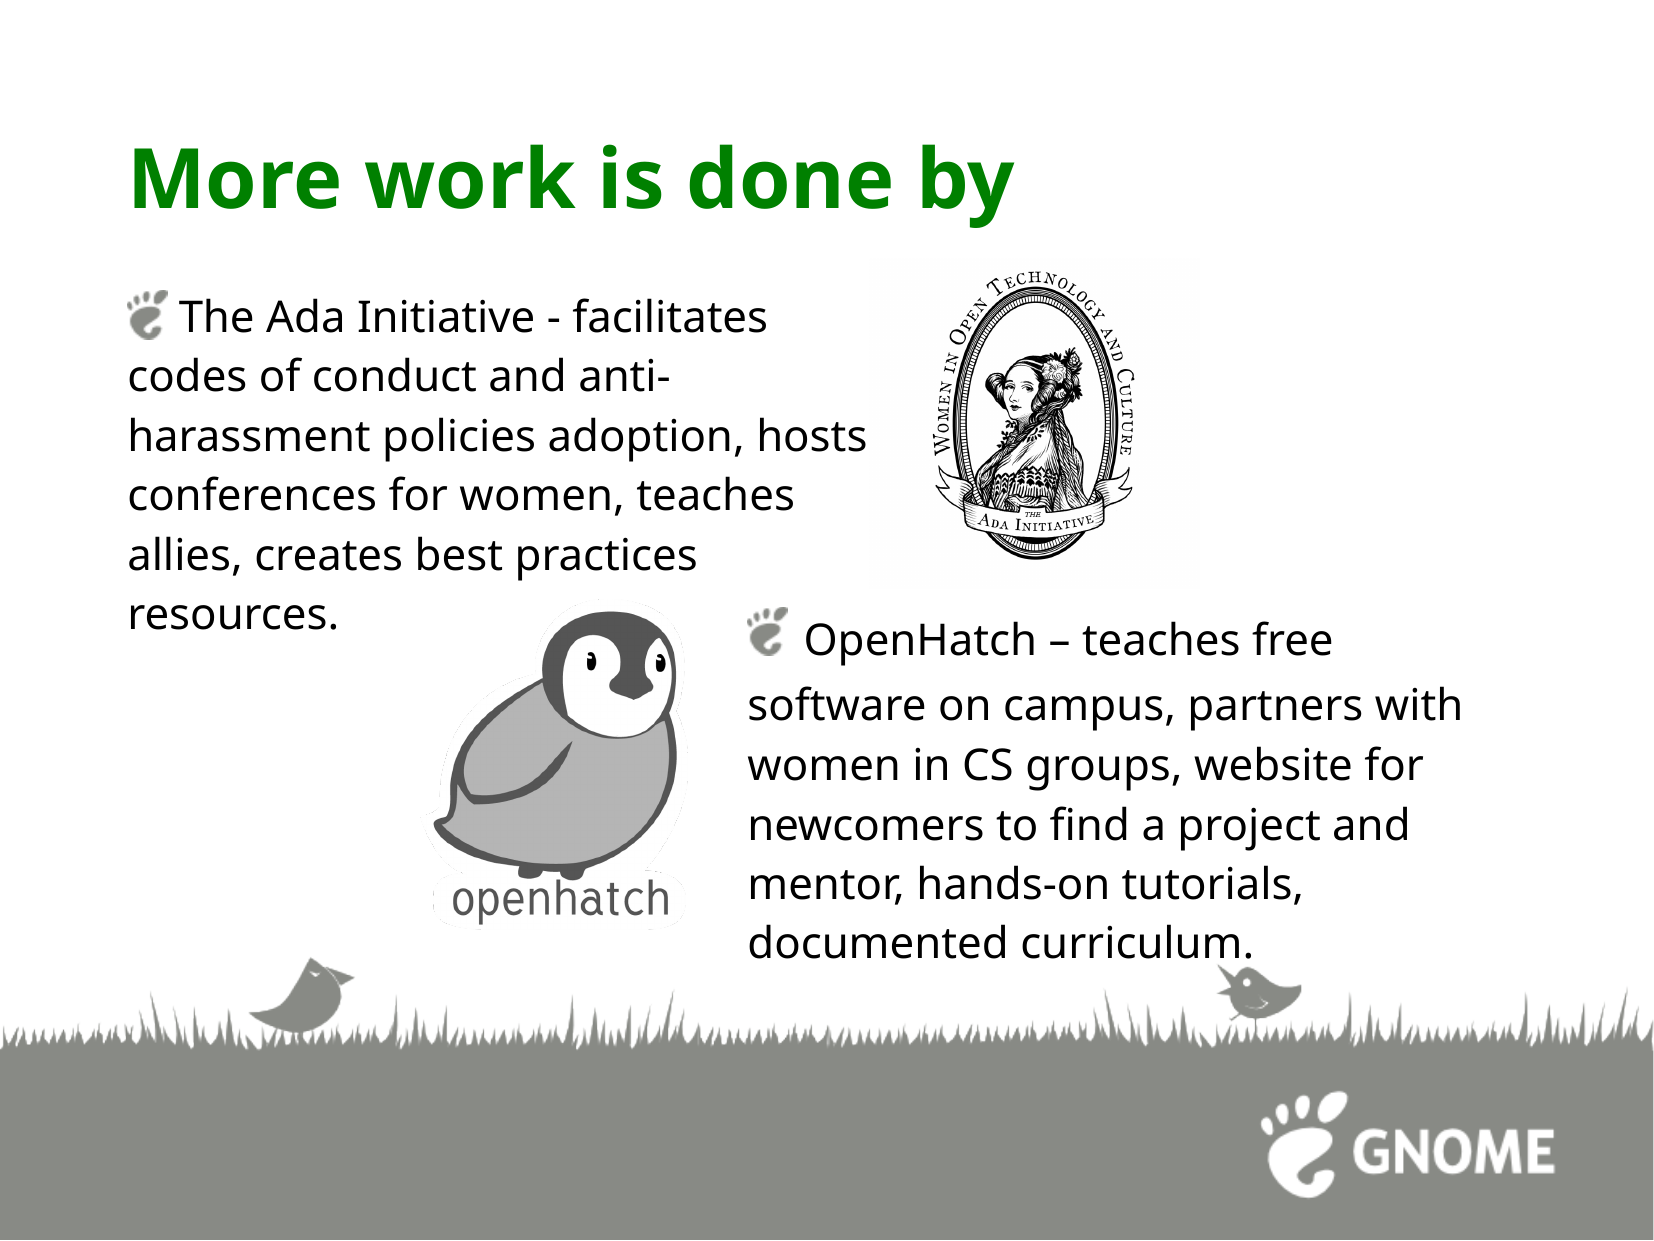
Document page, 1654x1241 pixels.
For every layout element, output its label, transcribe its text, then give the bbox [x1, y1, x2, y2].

text_box The Ada Initiative - facilitates codes of conduct and anti-harassment policies adoption, hosts conferences for women, teaches allies, creates best practices resources. [112, 277, 869, 676]
picture [0, 0, 1654, 1241]
text_box More work is done by [112, 112, 1654, 240]
text_box OpenHatch – teaches free software on campus, partners with women in CS groups, website for newcomers to find a project and mentor, hands-on tutorials, documented curriculum. [732, 581, 1483, 979]
